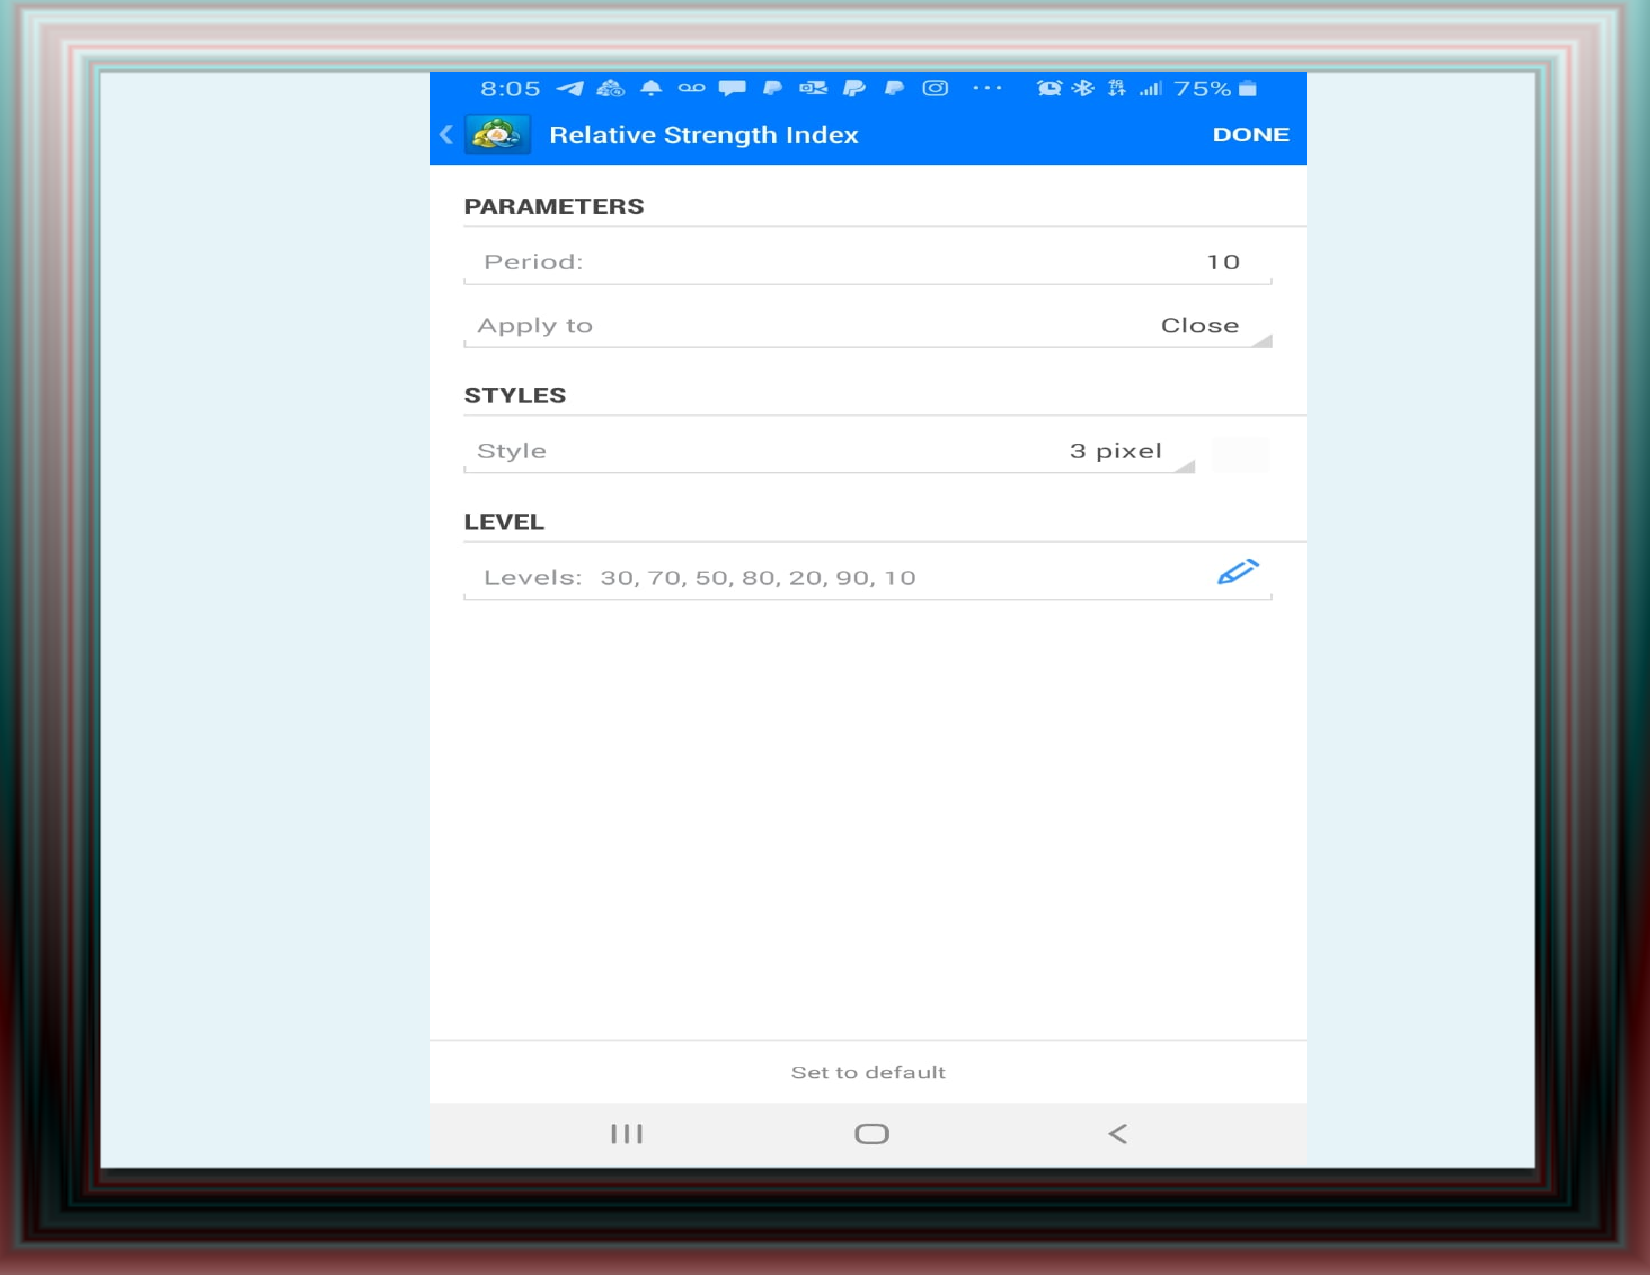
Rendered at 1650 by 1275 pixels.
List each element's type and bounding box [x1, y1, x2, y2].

picture [430, 72, 1307, 1165]
